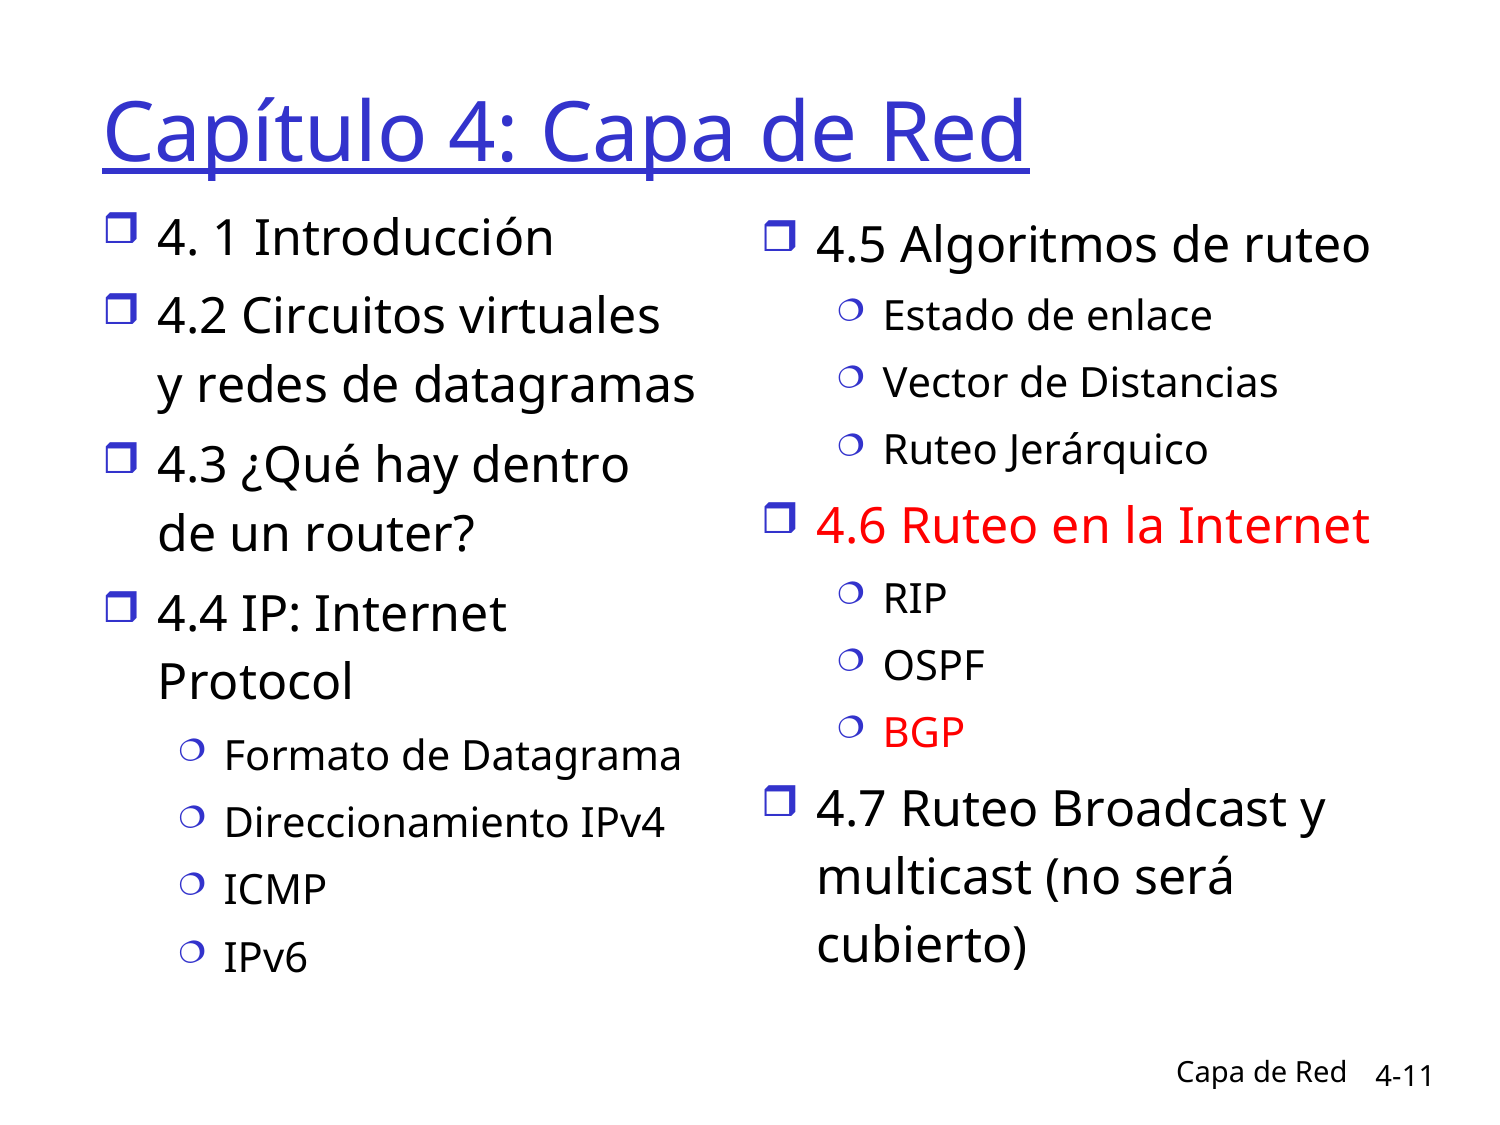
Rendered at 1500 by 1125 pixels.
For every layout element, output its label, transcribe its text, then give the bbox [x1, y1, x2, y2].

list 4. 1 Introducción 4.2 Circuitos virtuales y redes de datagramas 4.3 ¿Qué hay dentro de un router? 4.4 IP: Internet Protocol Formato de Datagrama Direccionamiento IPv4 ICMP IPv6 [87, 198, 713, 1089]
list 4.5 Algoritmos de ruteo Estado de enlace Vector de Distancias Ruteo Jerárquico 4.6 Ruteo en la Internet RIP OSPF BGP 4.7 Ruteo Broadcast y multicast (no será cubierto) [746, 205, 1426, 969]
title Capítulo 4: Capa de Red [87, 60, 1363, 203]
